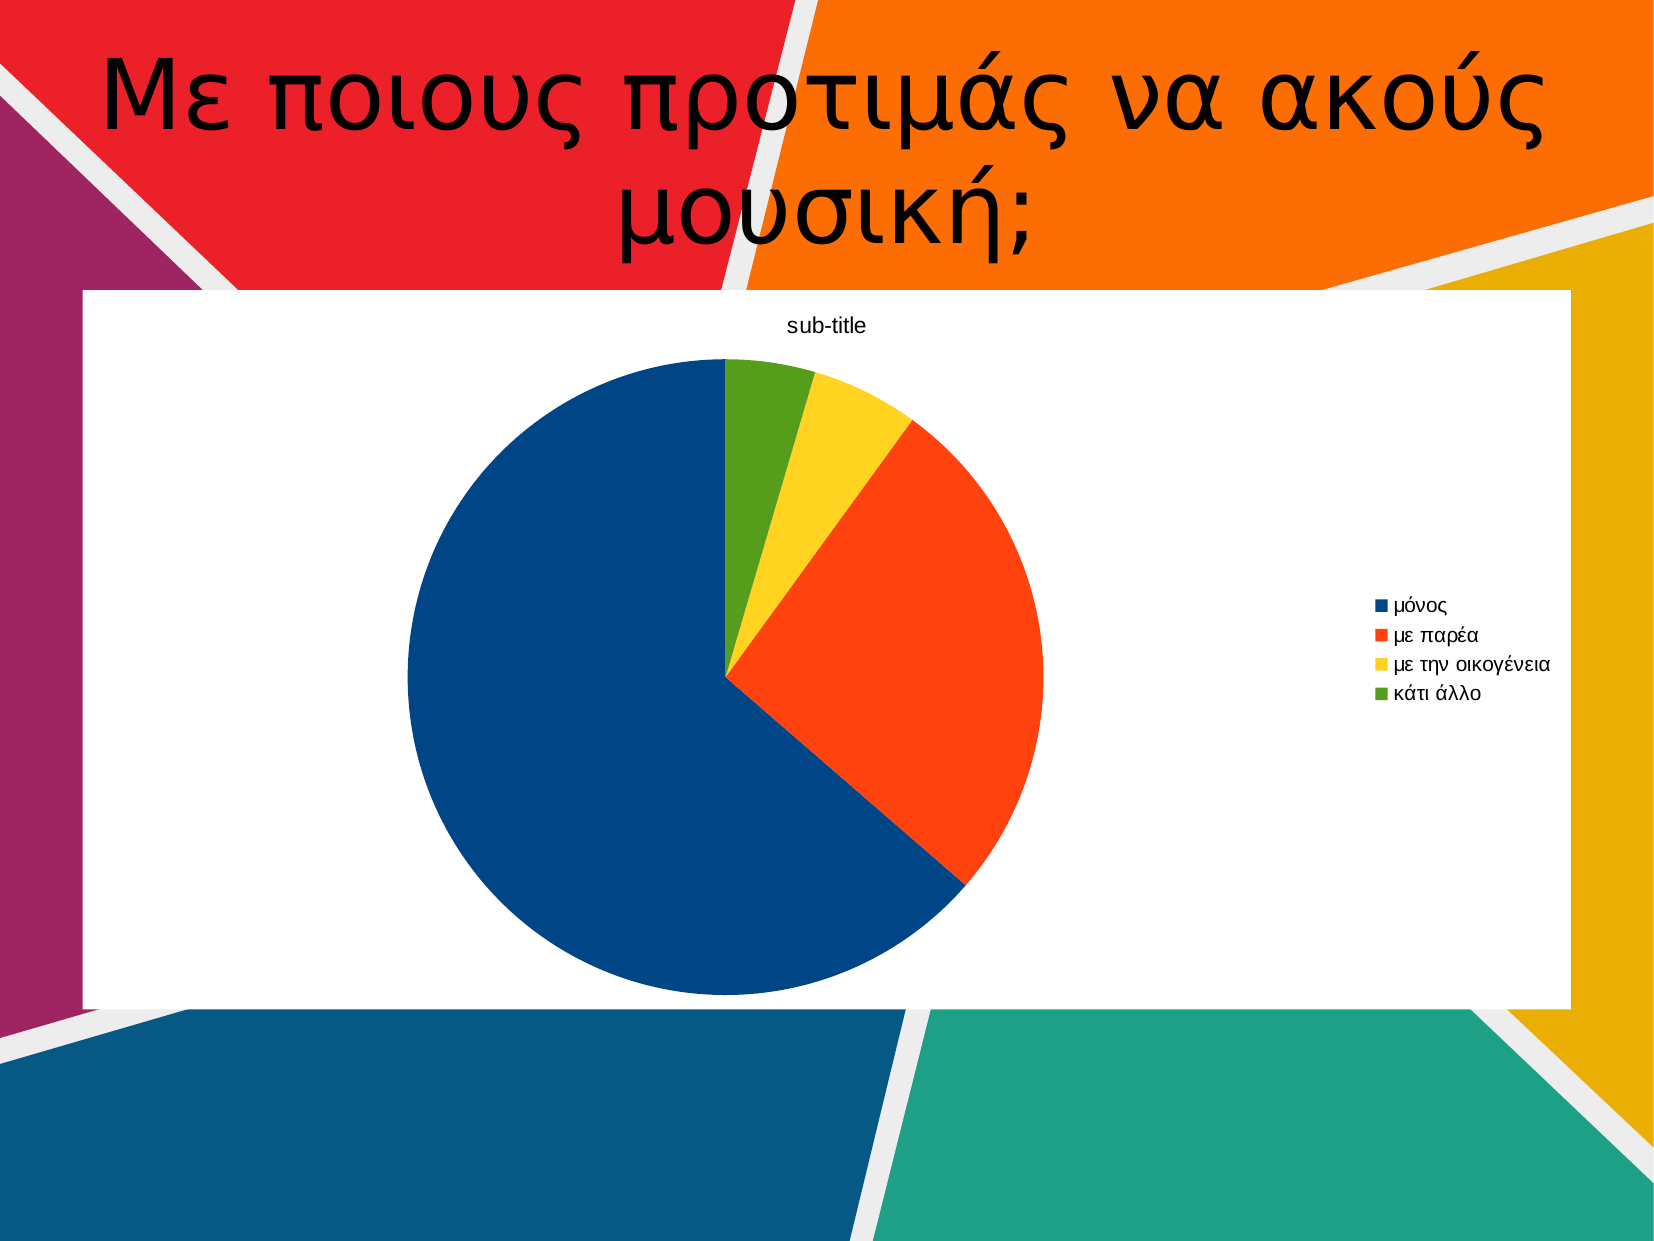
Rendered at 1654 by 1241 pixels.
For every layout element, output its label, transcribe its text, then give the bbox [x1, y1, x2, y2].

chart [82, 290, 1571, 1010]
title Με ποιους προτιμάς να ακούς μουσική; [82, 39, 1571, 267]
